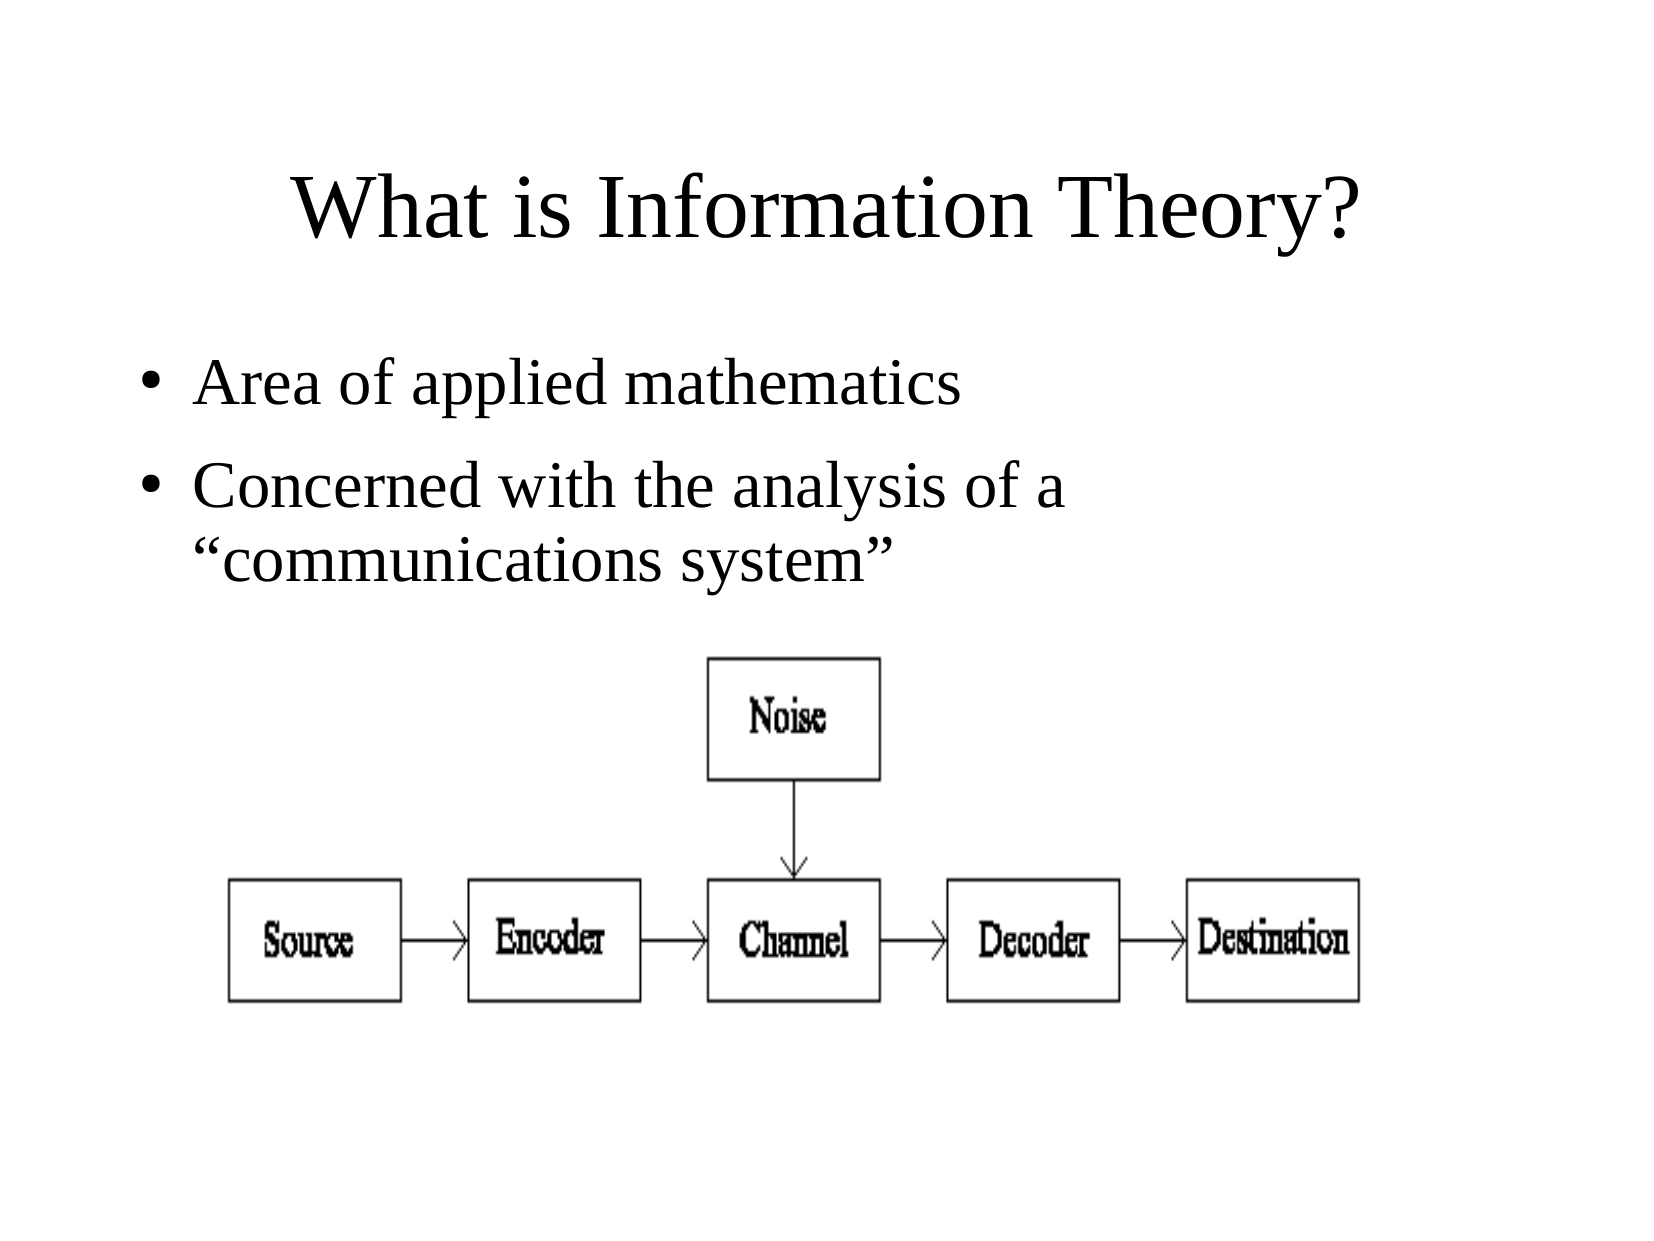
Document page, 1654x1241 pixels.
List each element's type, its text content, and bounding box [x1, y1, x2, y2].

title What is Information Theory? [121, 102, 1534, 311]
chart [206, 631, 1387, 1046]
list Area of applied mathematics Concerned with the analysis of a “communications system” [121, 344, 1534, 617]
